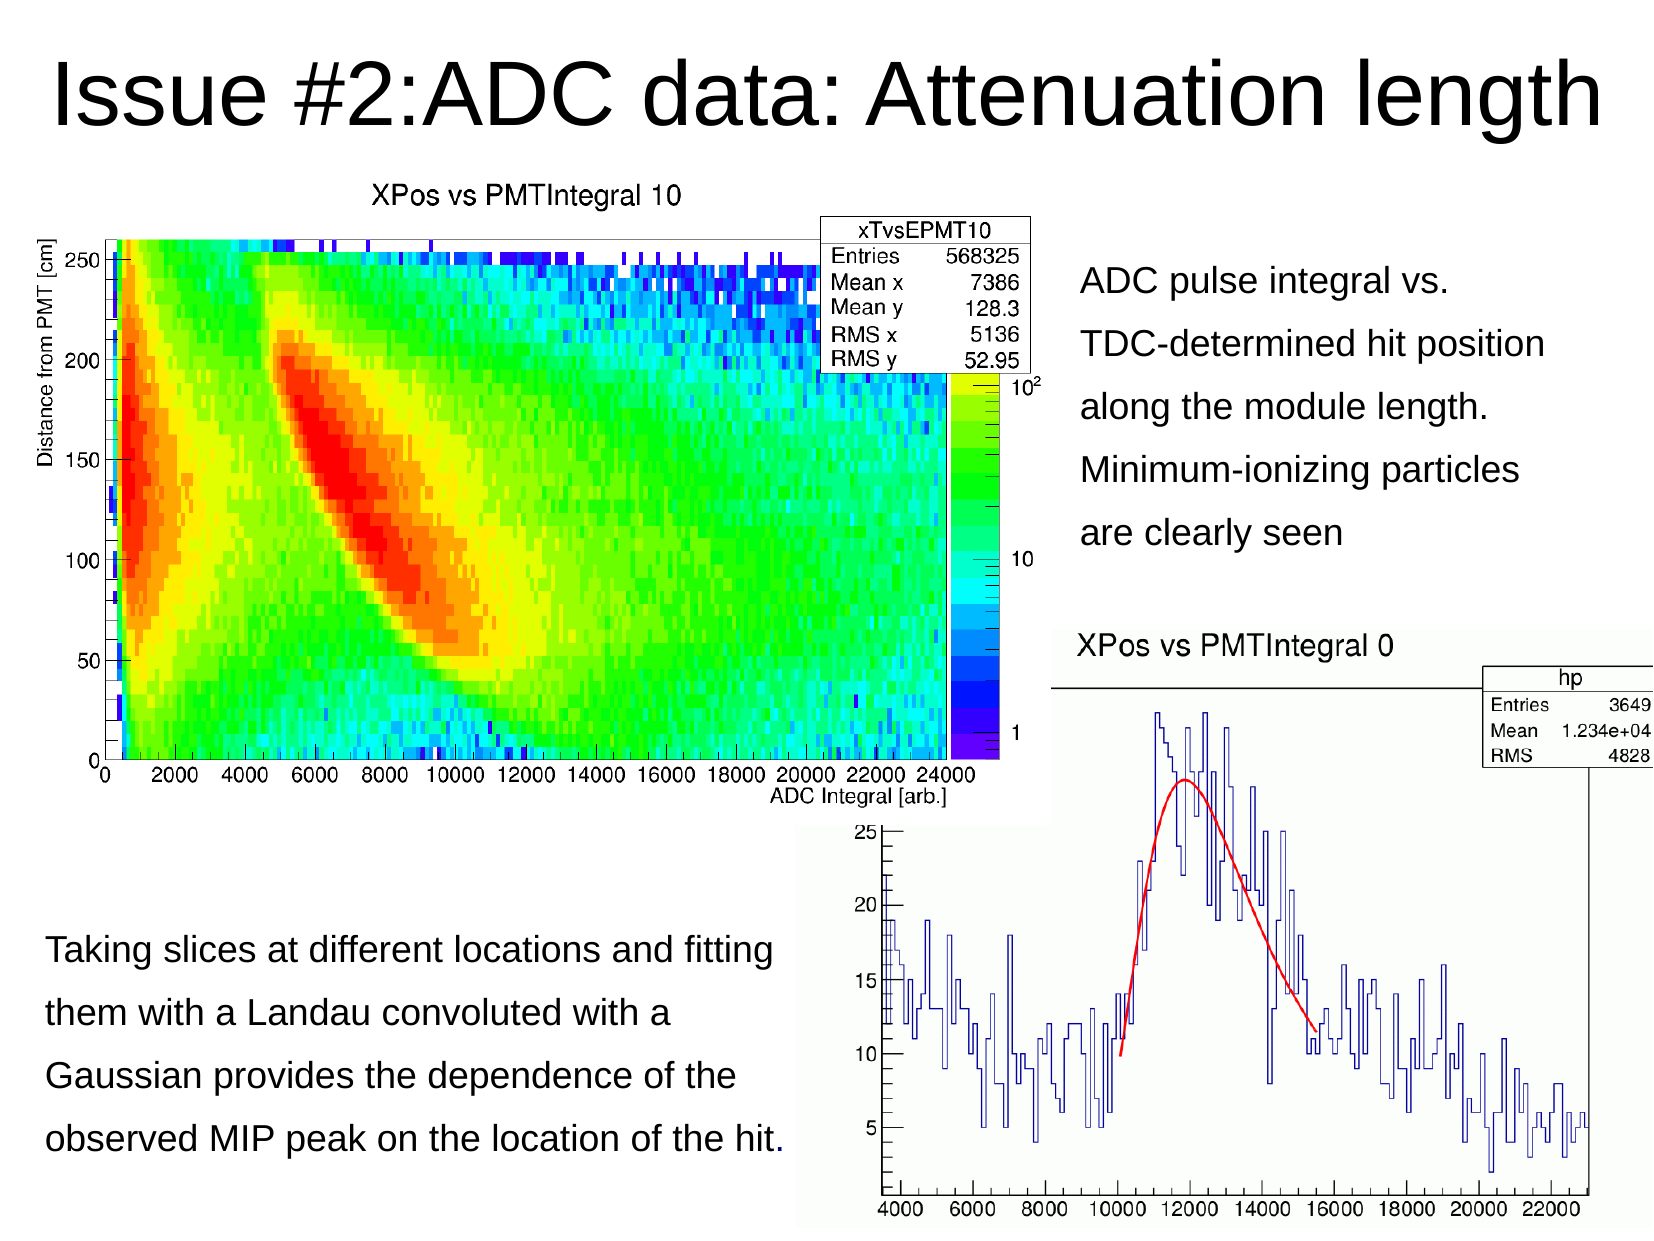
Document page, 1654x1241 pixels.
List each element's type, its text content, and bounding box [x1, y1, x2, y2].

picture [0, 174, 1653, 1228]
text_box ADC pulse integral vs. TDC-determined hit position along the module length. Minimum-ionizing particles are clearly seen [1065, 231, 1606, 550]
text_box Issue #2:ADC data: Attenuation length [35, 35, 1650, 167]
text_box Taking slices at different locations and fitting them with a Landau convoluted with a Gaussian provides the dependence of the observed MIP peak on the location of the hit. [30, 900, 802, 1154]
